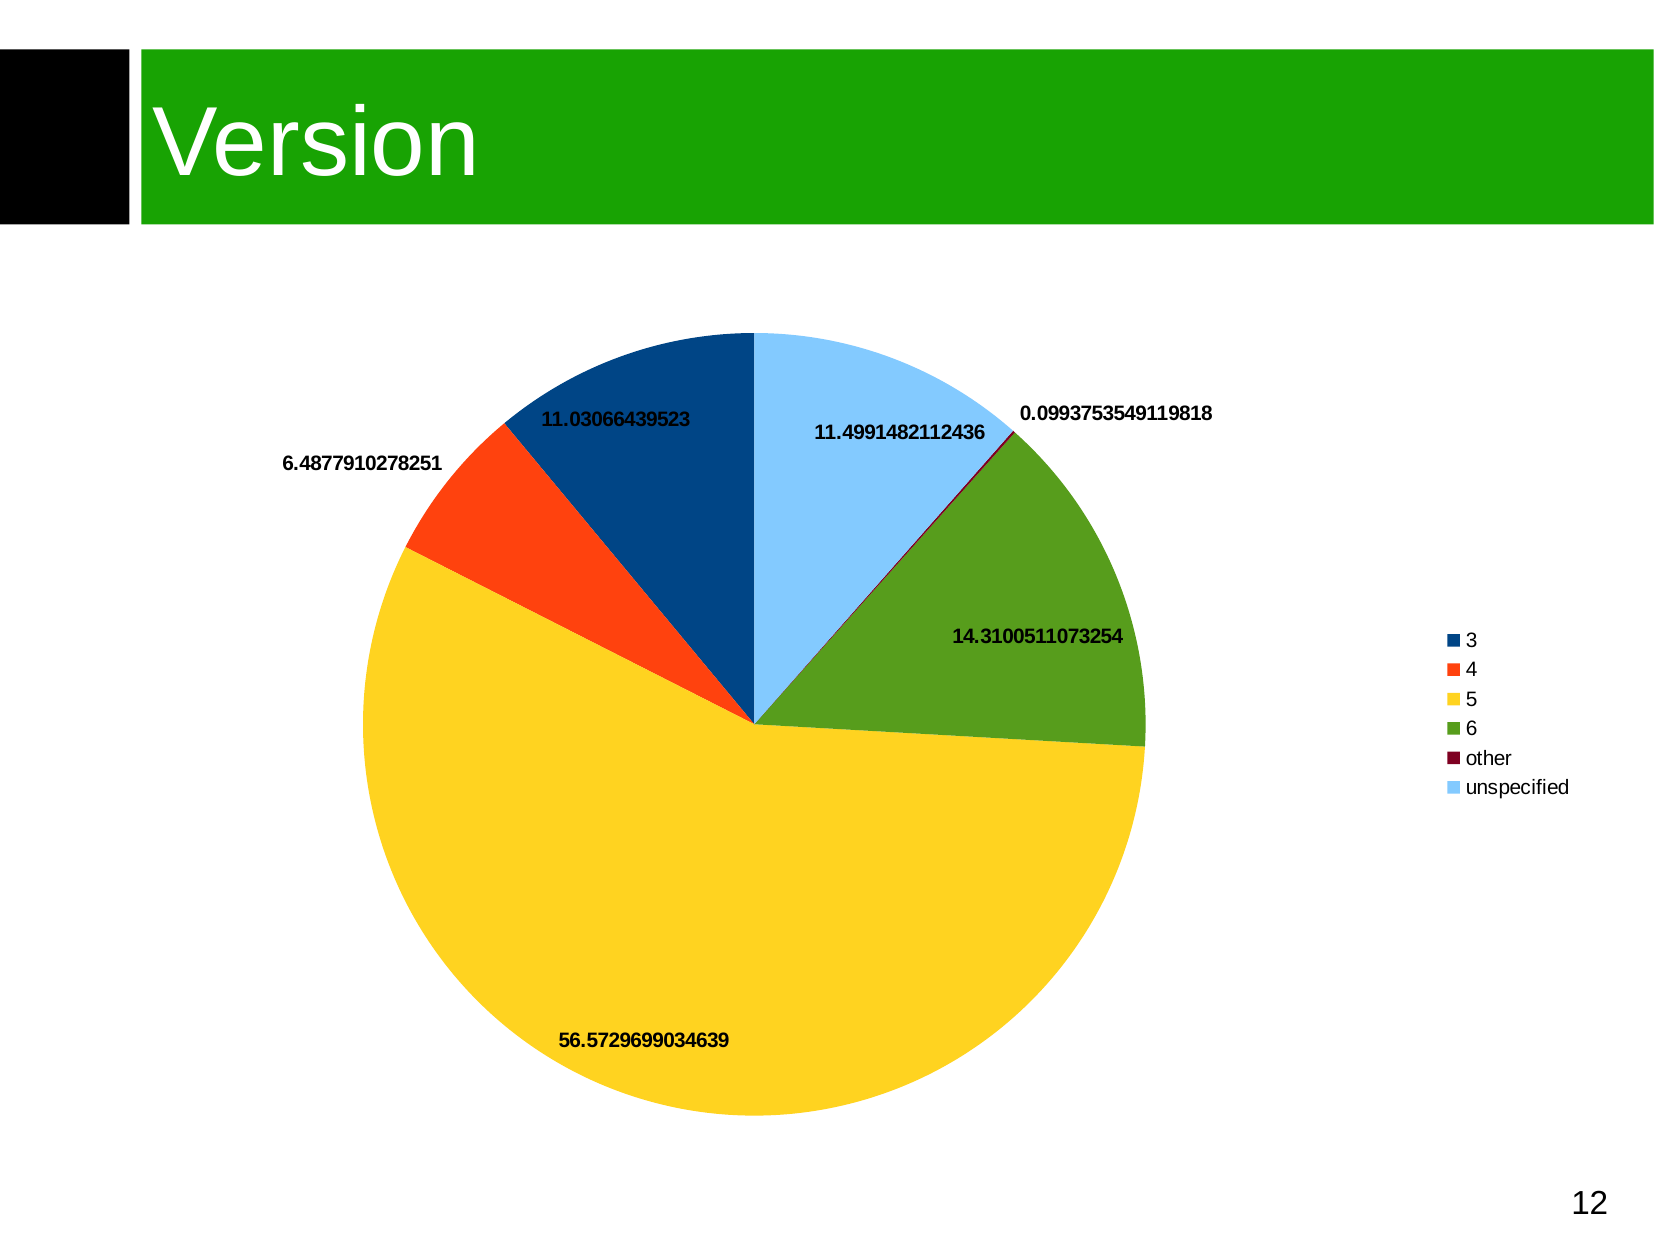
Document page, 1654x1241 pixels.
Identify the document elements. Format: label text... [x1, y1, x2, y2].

chart [106, 295, 1595, 1133]
title Version [152, 72, 1654, 211]
